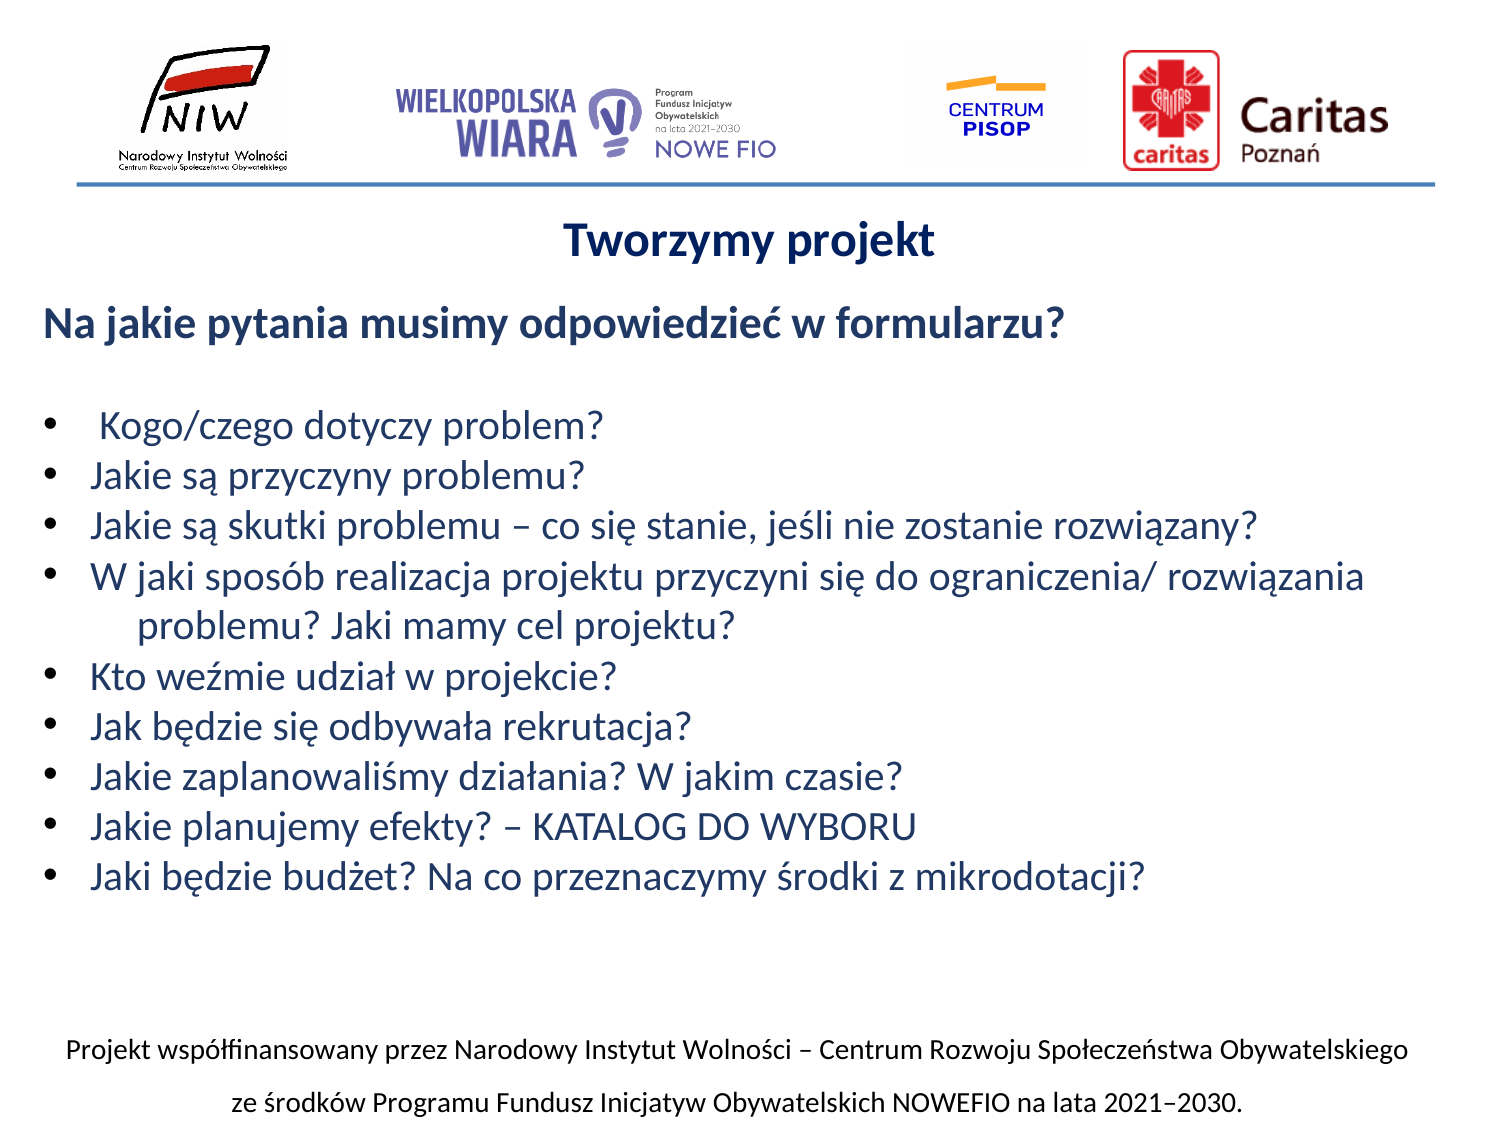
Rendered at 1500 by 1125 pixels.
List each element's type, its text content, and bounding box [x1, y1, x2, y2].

list Na jakie pytania musimy odpowiedzieć w formularzu? Kogo/czego dotyczy problem? Jakie są przyczyny problemu? Jakie są skutki problemu – co się stanie, jeśli nie zostanie rozwiązany? W jaki sposób realizacja projektu przyczyni się do ograniczenia/ rozwiązania problemu? Jaki mamy cel projektu? Kto weźmie udział w projekcie? Jak będzie się odbywała rekrutacja? Jakie zaplanowaliśmy działania? W jakim czasie? Jakie planujemy efekty? – KATALOG DO WYBORU Jaki będzie budżet? Na co przeznaczymy środki z mikrodotacji? [43, 292, 1394, 965]
title Tworzymy projekt [75, 199, 1426, 293]
